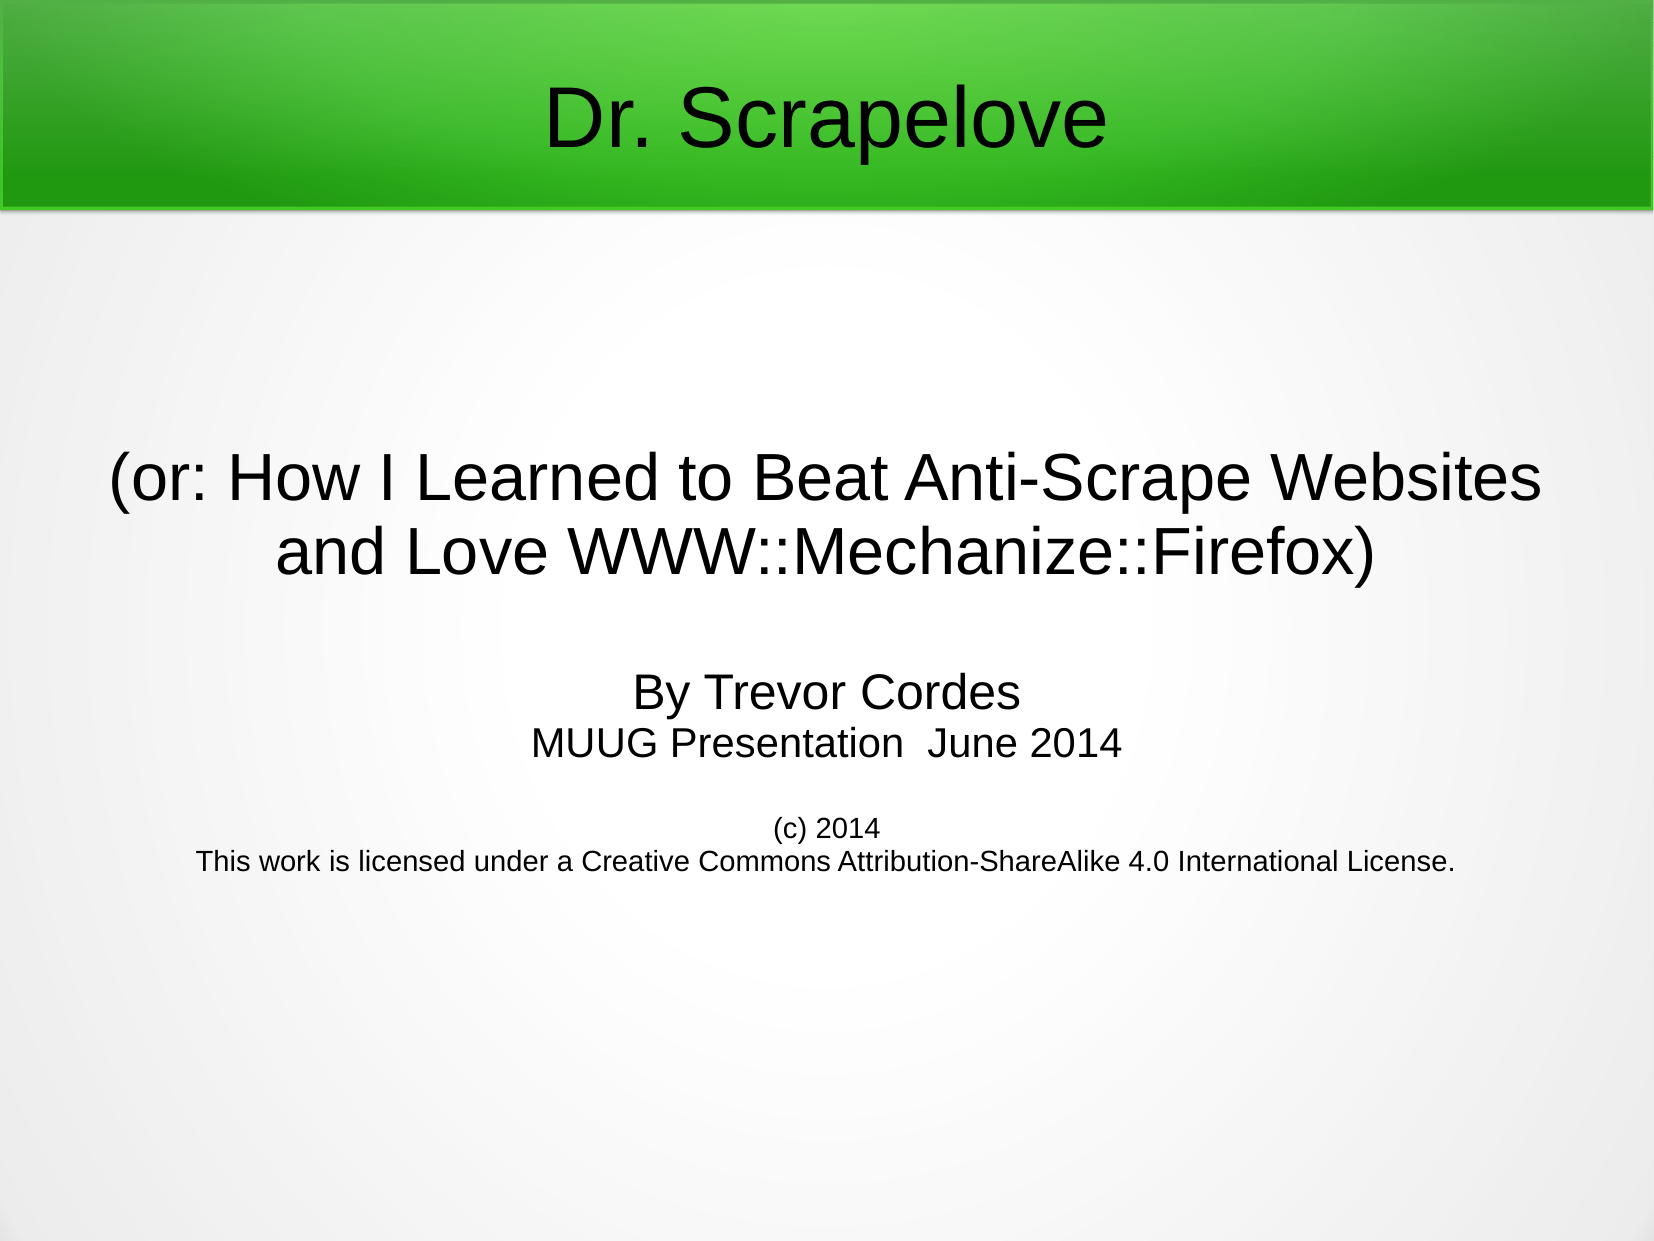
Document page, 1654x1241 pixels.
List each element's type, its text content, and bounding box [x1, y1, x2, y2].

subtitle (or: How I Learned to Beat Anti-Scrape Websites and Love WWW::Mechanize::Firefox) By Trevor Cordes MUUG Presentation June 2014 (c) 2014 This work is licensed under a Creative Commons Attribution-ShareAlike 4.0 International License. [82, 299, 1571, 1019]
title Dr. Scrapelove [82, 47, 1571, 189]
